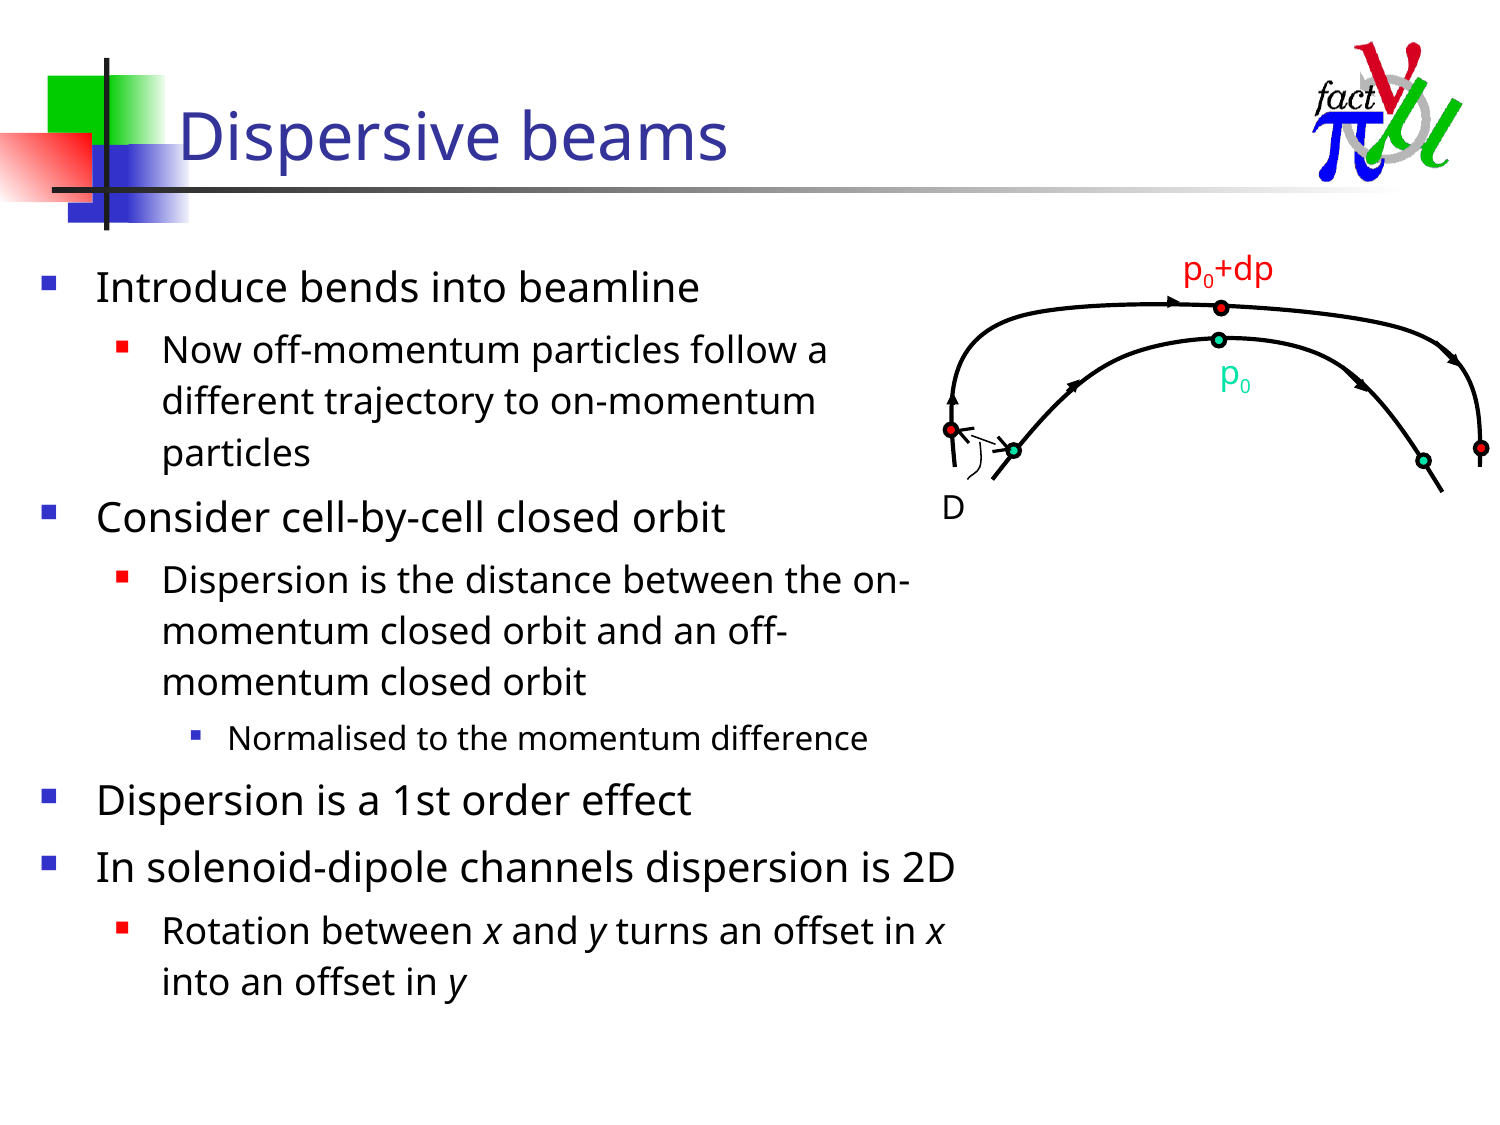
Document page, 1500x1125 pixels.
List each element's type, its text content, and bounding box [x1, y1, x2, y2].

text_box p0+dp [1167, 237, 1290, 303]
text_box [1215, 303, 1228, 315]
list Introduce bends into beamline Now off-momentum particles follow a different trajectory to on-momentum particles Consider cell-by-cell closed orbit Dispersion is the distance between the on-momentum closed orbit and an off-momentum closed orbit Normalised to the momentum difference Dispersion is a 1st order effect In solenoid-dipole channels dispersion is 2D Rotation between x and y turns an offset in x into an offset in y [24, 249, 975, 963]
text_box D [926, 475, 981, 537]
text_box [944, 423, 957, 437]
text_box [1417, 454, 1430, 468]
text_box [1474, 441, 1488, 455]
text_box [1212, 333, 1226, 341]
title Dispersive beams [162, 0, 1441, 188]
text_box p0 [1204, 341, 1267, 407]
text_box [1007, 444, 1020, 457]
picture [1441, 41, 1463, 188]
